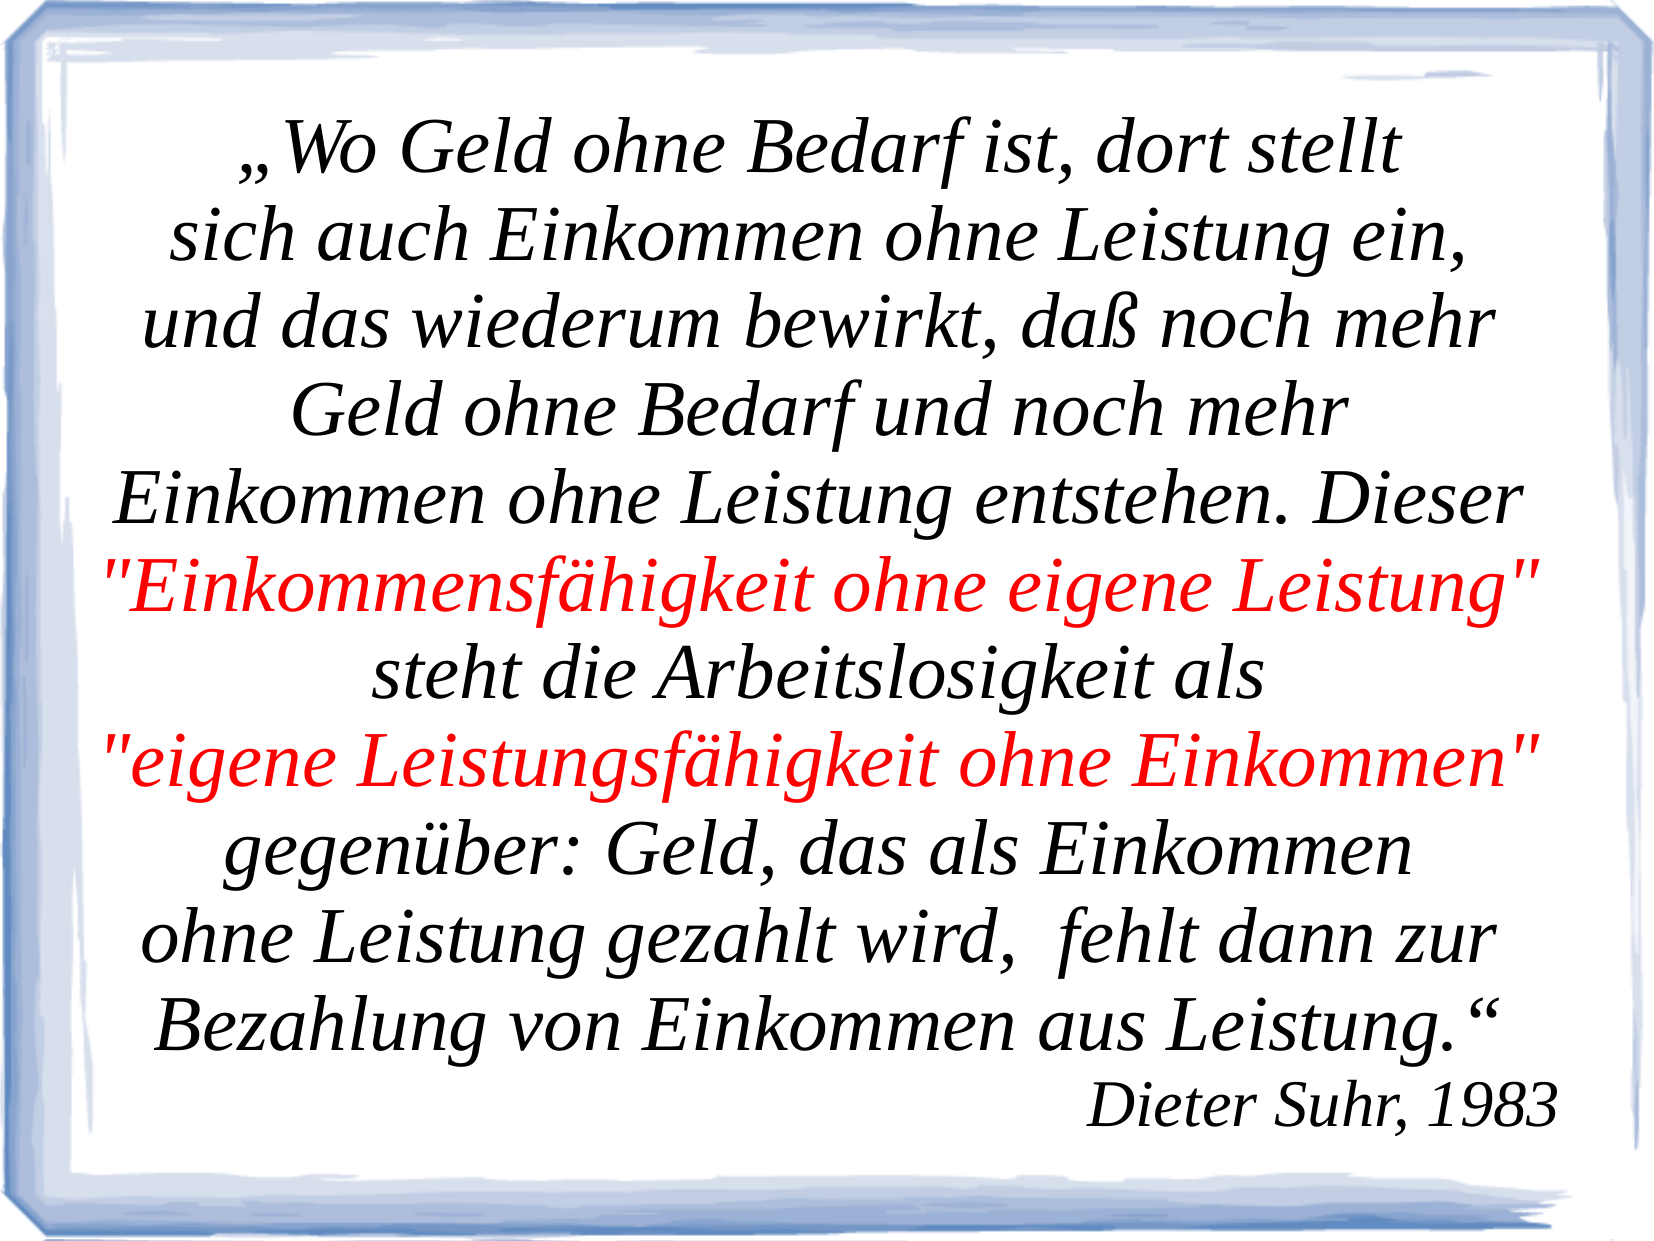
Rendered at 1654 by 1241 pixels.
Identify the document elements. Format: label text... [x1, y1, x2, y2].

picture [0, 0, 1654, 1241]
text_box „Wo Geld ohne Bedarf ist, dort stellt sich auch Einkommen ohne Leistung ein, und das wiederum bewirkt, daß noch mehr Geld ohne Bedarf und noch mehr Einkommen ohne Leistung entstehen. Dieser "Einkommensfähigkeit ohne eigene Leistung" steht die Arbeitslosigkeit als "eigene Leistungsfähigkeit ohne Einkommen" gegenüber: Geld, das als Einkommen ohne Leistung gezahlt wird, fehlt dann zur Bezahlung von Einkommen aus Leistung.“ Dieter Suhr, 1983 [82, 94, 1577, 1149]
